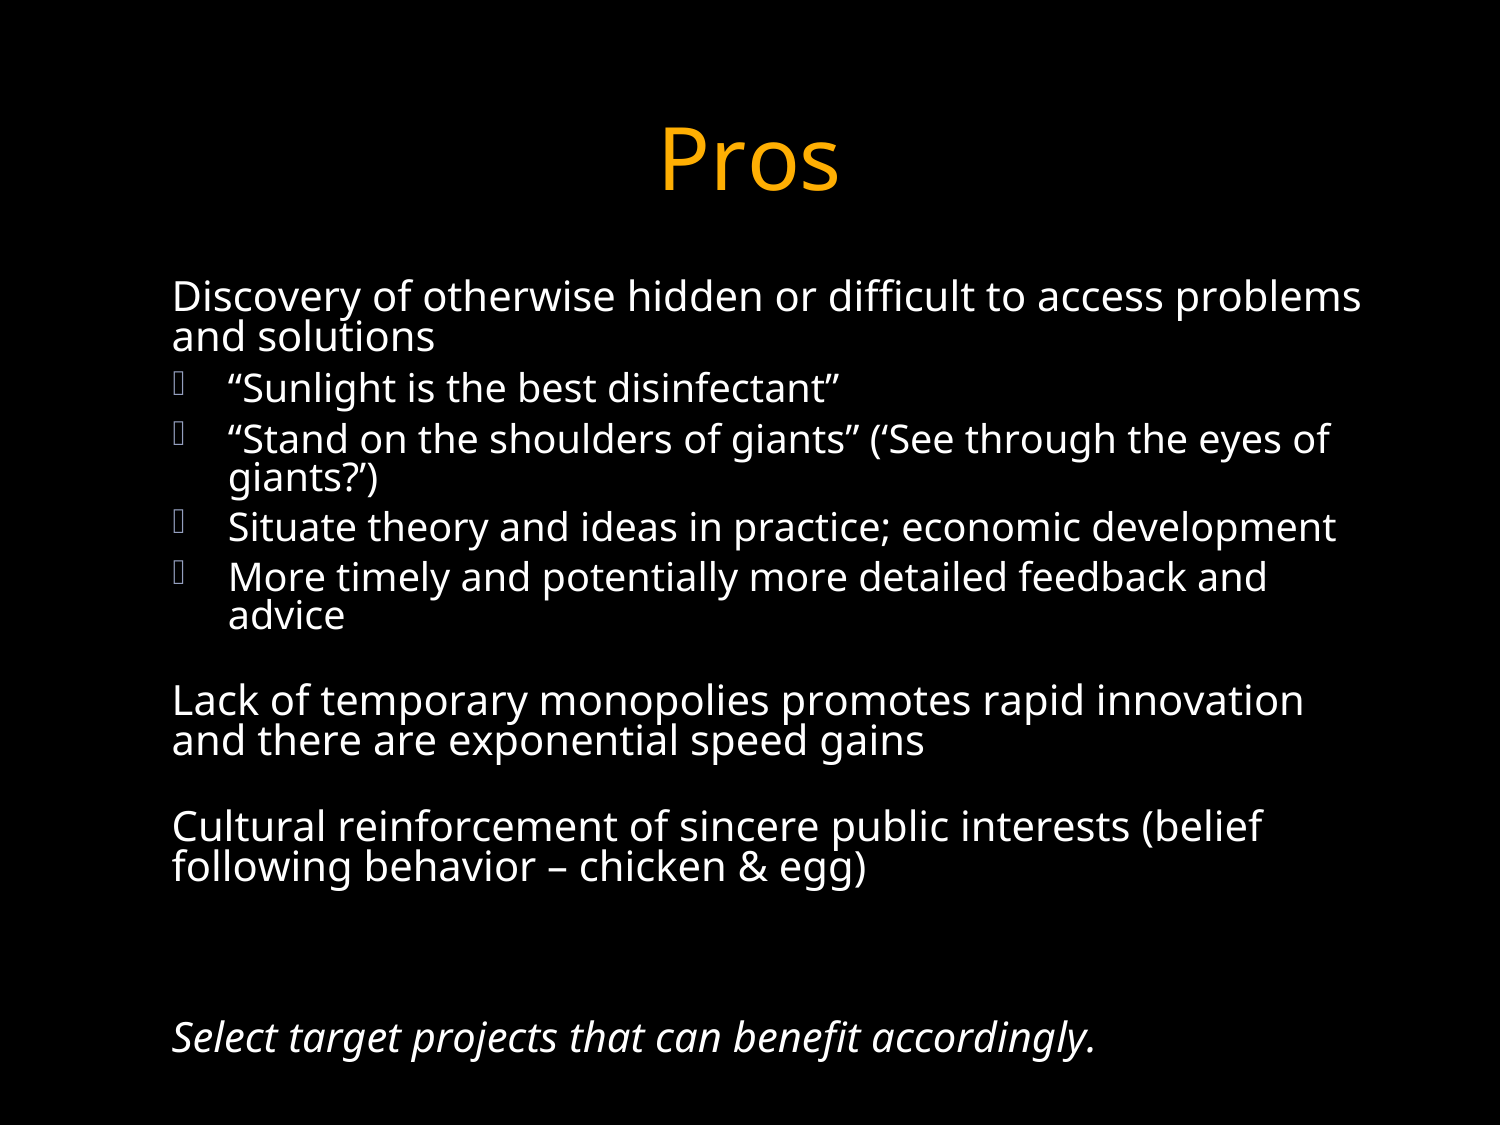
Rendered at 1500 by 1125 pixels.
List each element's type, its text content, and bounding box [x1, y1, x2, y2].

title Pros [100, 95, 1400, 226]
list Discovery of otherwise hidden or difficult to access problems and solutions “Sunlight is the best disinfectant” “Stand on the shoulders of giants” (‘See through the eyes of giants?’) Situate theory and ideas in practice; economic development More timely and potentially more detailed feedback and advice Lack of temporary monopolies promotes rapid innovation and there are exponential speed gains Cultural reinforcement of sincere public interests (belief following behavior – chicken & egg) Select target projects that can benefit accordingly. [100, 272, 1400, 1125]
